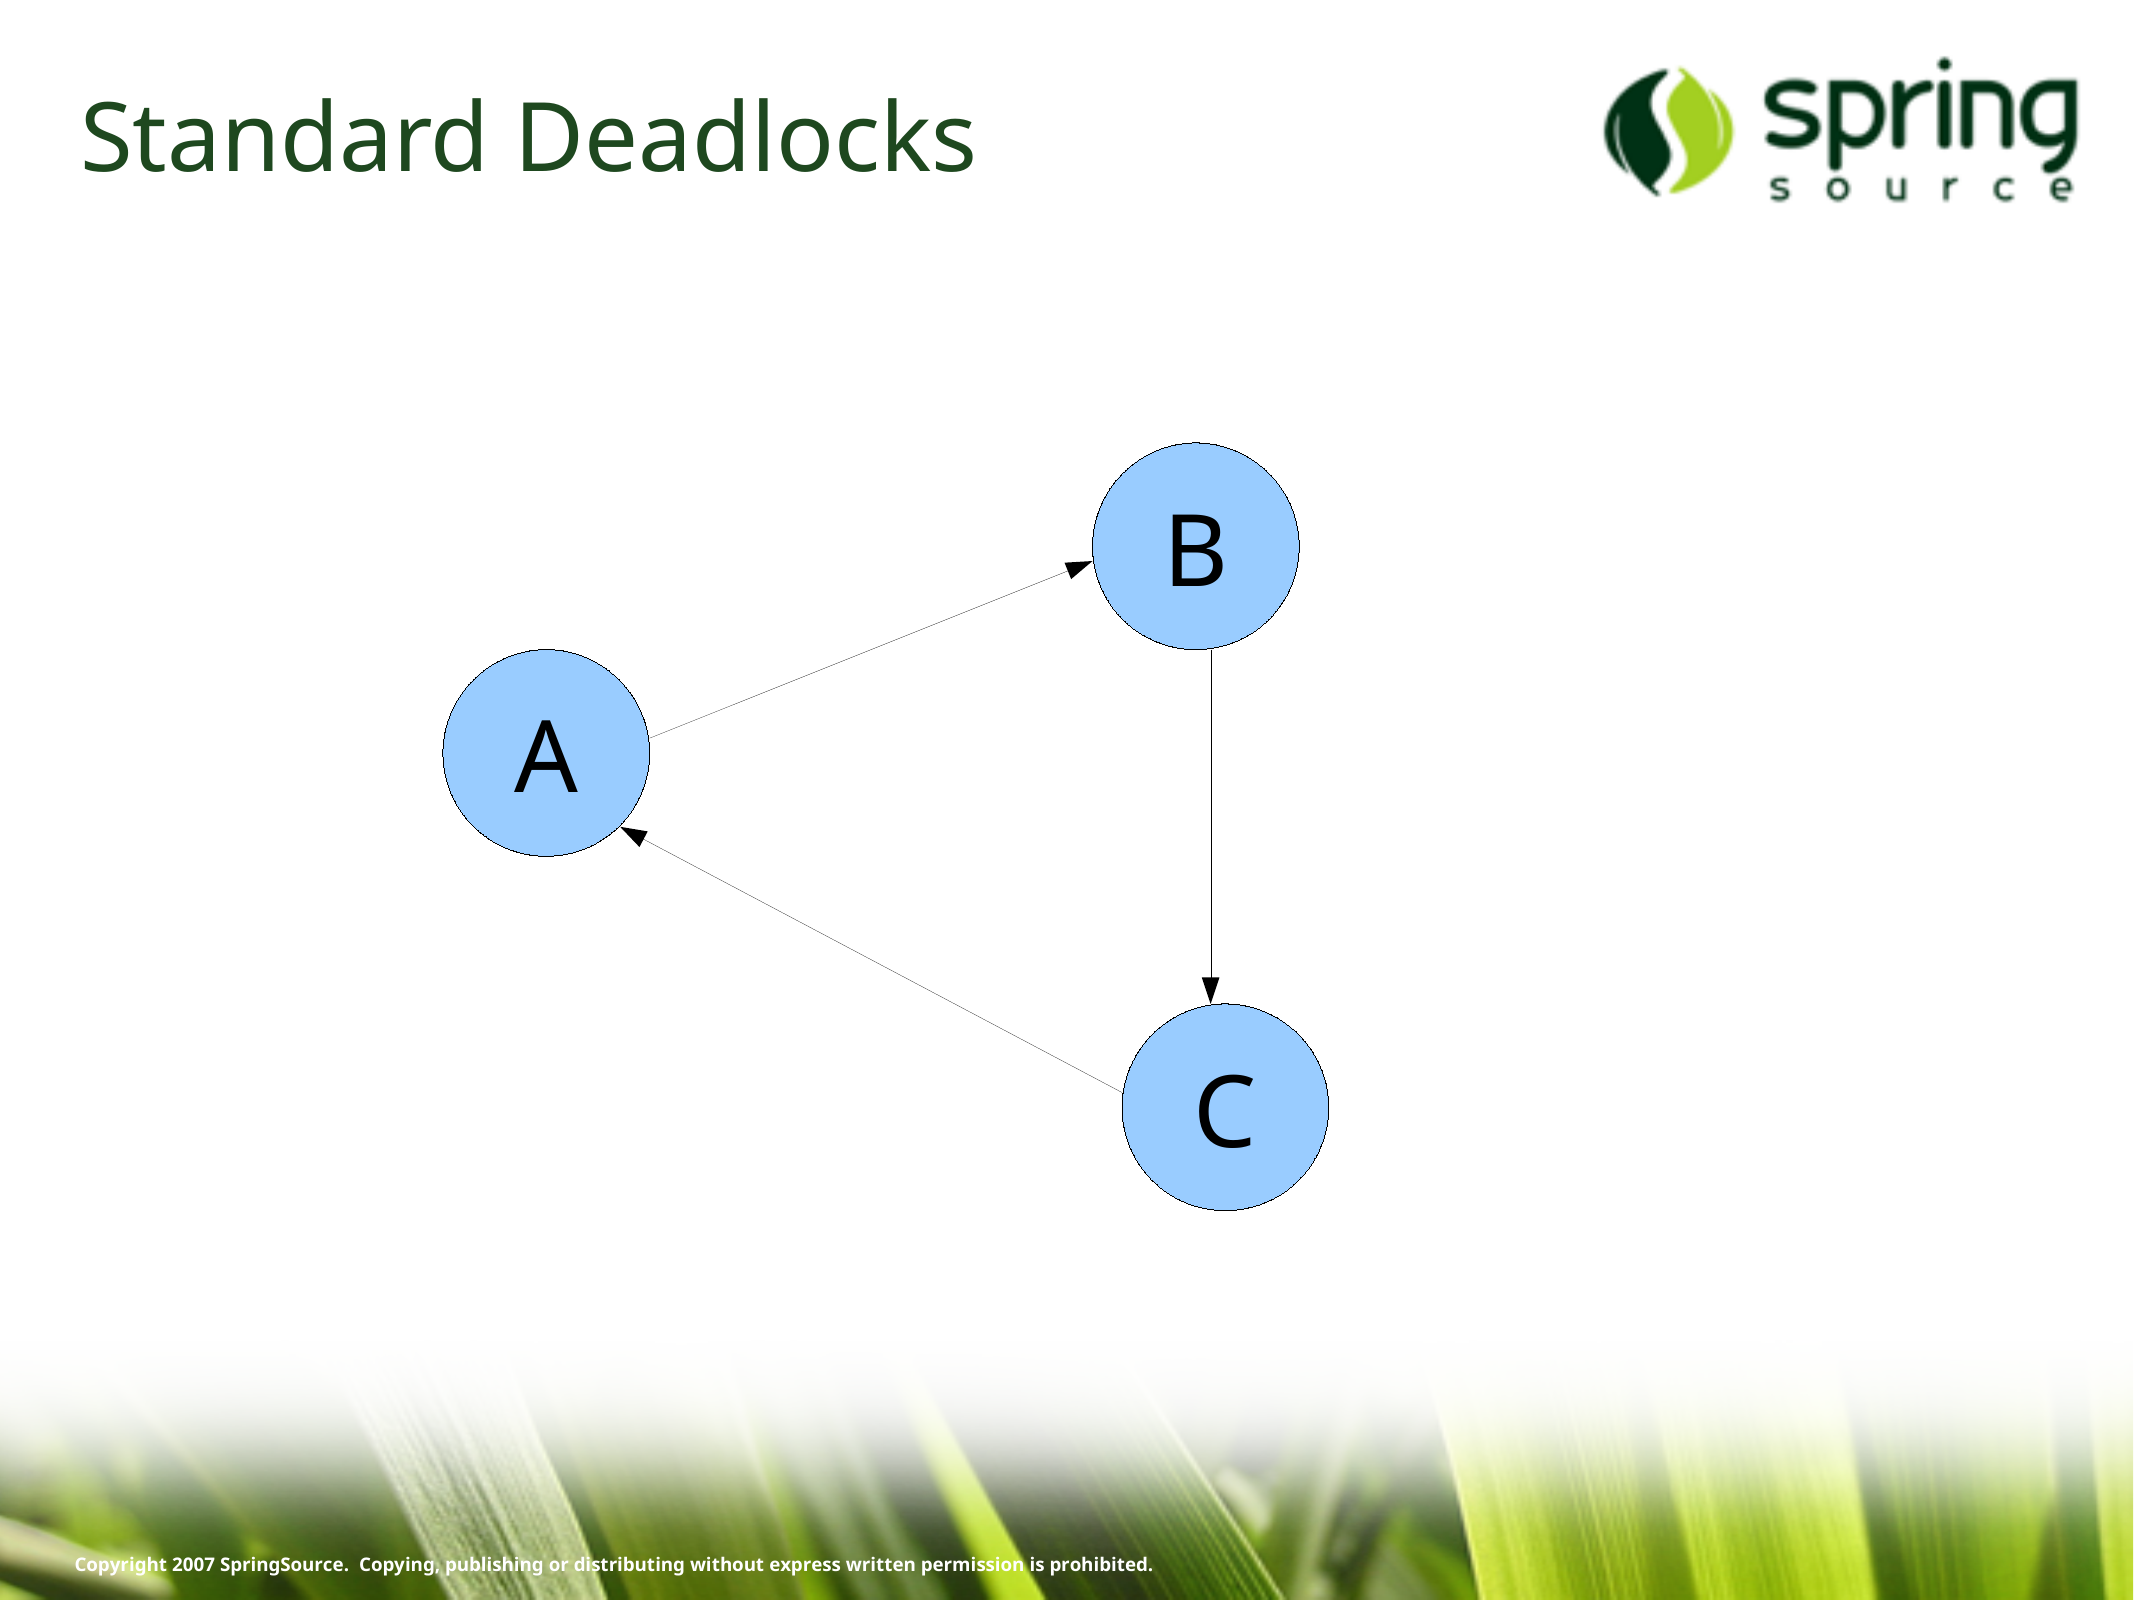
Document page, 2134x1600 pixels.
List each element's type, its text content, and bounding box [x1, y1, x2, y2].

text_box B [1092, 442, 1300, 650]
picture [1555, 46, 2134, 224]
title Standard Deadlocks [80, 8, 1548, 261]
picture [0, 1340, 2134, 1600]
text_box C [1122, 1003, 1329, 1211]
text_box A [442, 649, 650, 857]
